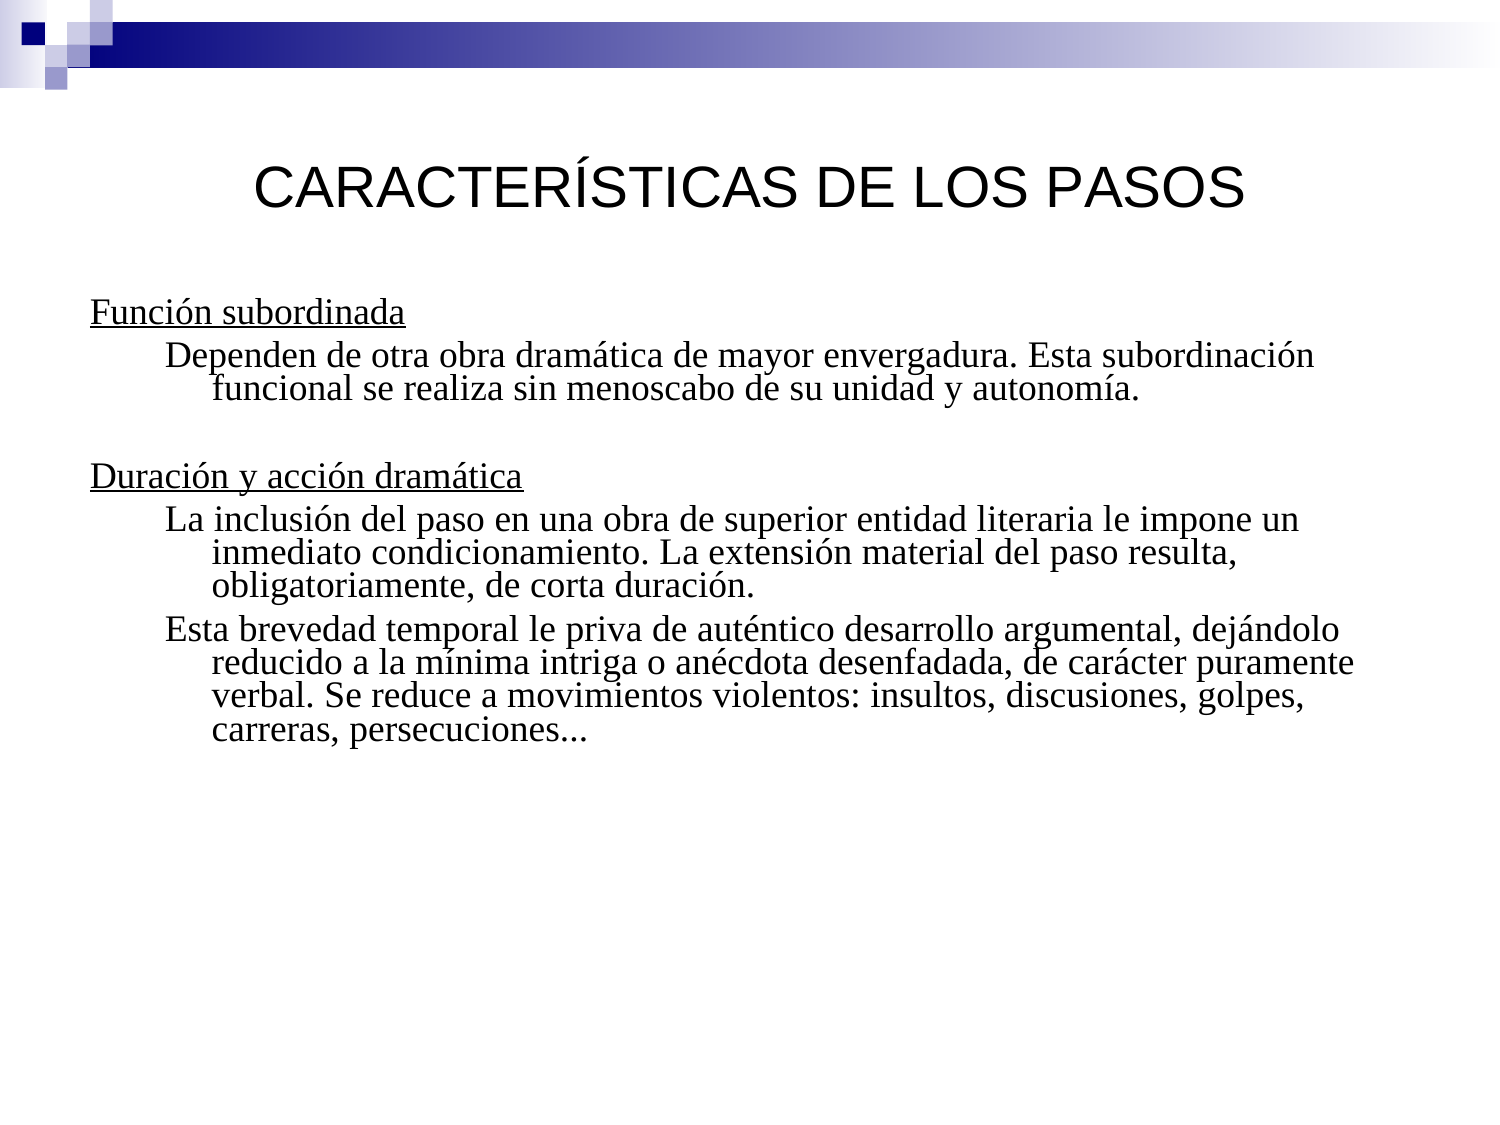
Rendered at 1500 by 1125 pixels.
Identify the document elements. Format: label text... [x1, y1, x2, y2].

title CARACTERÍSTICAS DE LOS PASOS [75, 75, 1426, 237]
list Función subordinada Dependen de otra obra dramática de mayor envergadura. Esta subordinación funcional se realiza sin menoscabo de su unidad y autonomía. Duración y acción dramática La inclusión del paso en una obra de superior entidad literaria le impone un inmediato condicionamiento. La extensión material del paso resulta, obligatoriamente, de corta duración. Esta brevedad temporal le priva de auténtico desarrollo argumental, dejándolo reducido a la mínima intriga o anécdota desenfadada, de carácter puramente verbal. Se reduce a movimientos violentos: insultos, discusiones, golpes, carreras, persecuciones... [75, 237, 1426, 1063]
